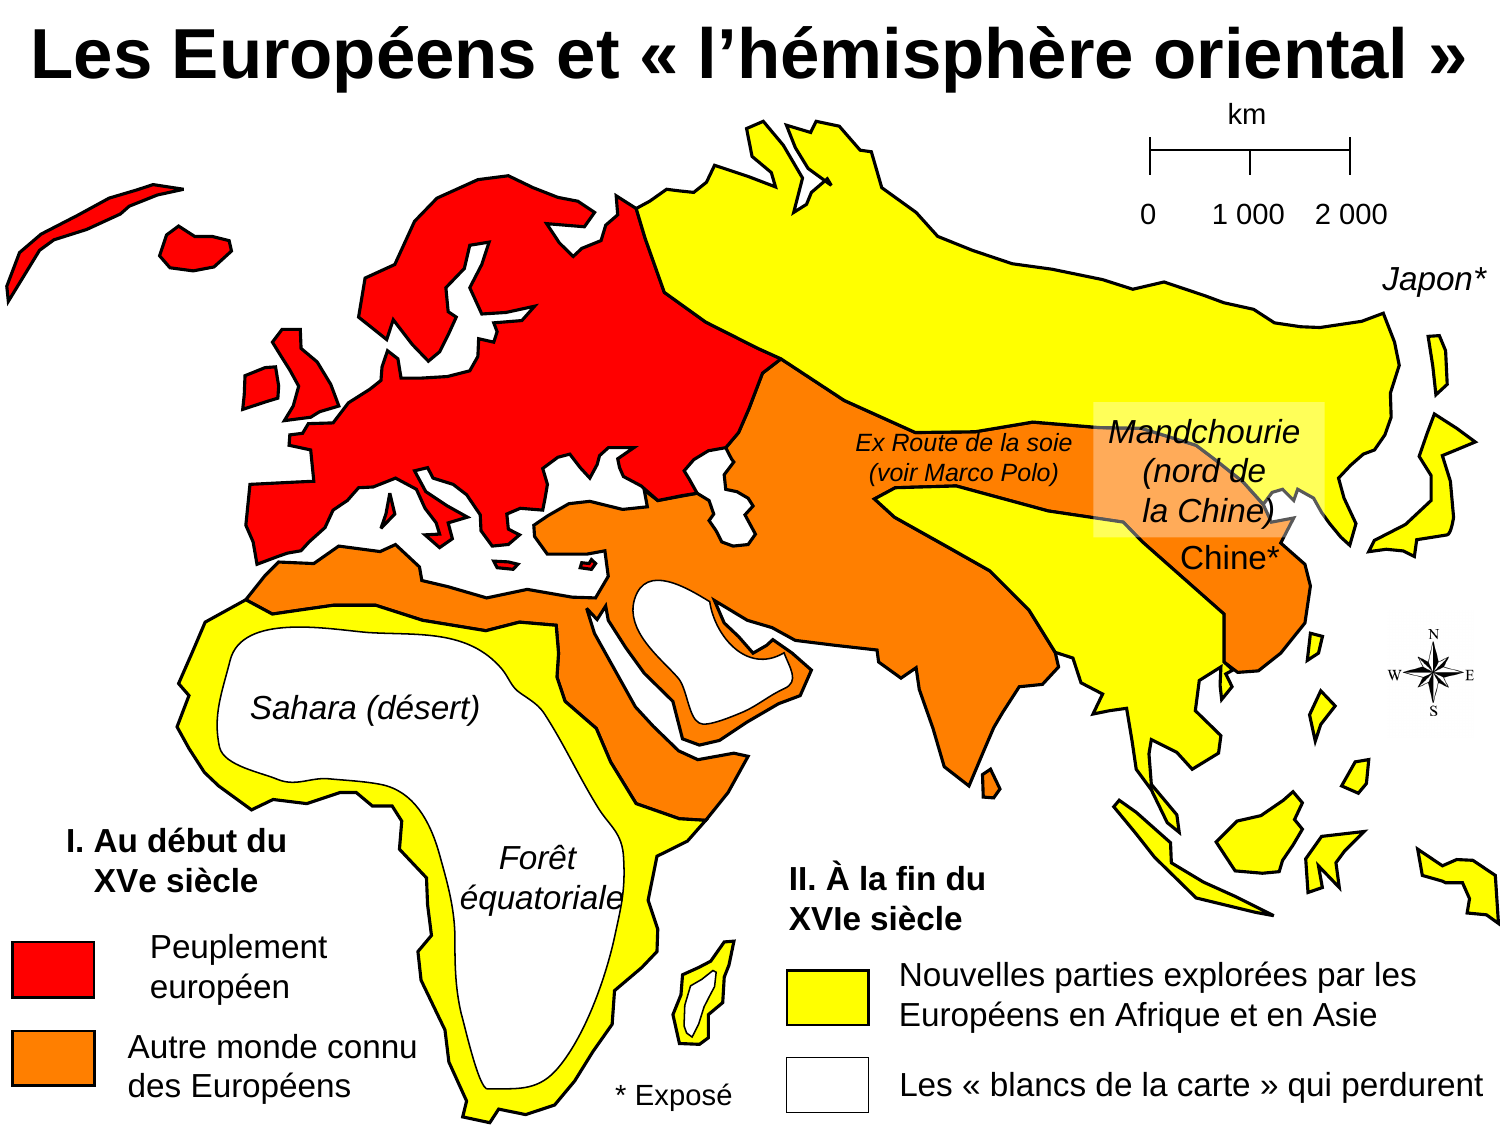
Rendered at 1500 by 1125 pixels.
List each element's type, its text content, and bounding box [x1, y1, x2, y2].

text_box Peuplement européen [135, 917, 352, 1013]
text_box Nouvelles parties explorées par les Européens en Afrique et en Asie [884, 945, 1442, 1041]
text_box [272, 329, 339, 421]
text_box II. À la fin du XVIe siècle [774, 849, 1011, 946]
text_box [580, 559, 596, 570]
text_box [1307, 633, 1323, 661]
text_box [1428, 335, 1448, 395]
text_box [1113, 800, 1274, 916]
text_box [12, 941, 94, 998]
text_box 0 [1125, 187, 1172, 238]
text_box Les « blancs de la carte » qui perdurent [884, 1055, 1500, 1111]
text_box Sahara (désert) [235, 678, 496, 735]
text_box [177, 121, 1400, 1123]
text_box [1417, 849, 1499, 924]
text_box 1 000 [1197, 187, 1299, 238]
text_box Chine* [1162, 528, 1296, 585]
title Les Européens et « l’hémisphère oriental » [12, 0, 1488, 101]
text_box [982, 769, 1000, 798]
text_box [242, 366, 279, 410]
text_box Japon* [1367, 249, 1500, 306]
text_box [159, 226, 232, 271]
text_box [1305, 831, 1365, 893]
text_box * Exposé [612, 1074, 748, 1120]
text_box [1368, 413, 1476, 557]
text_box [1341, 759, 1369, 794]
text_box [380, 493, 395, 529]
text_box I. Au début du XVe siècle [51, 811, 312, 907]
text_box [12, 1030, 95, 1086]
text_box [672, 941, 734, 1045]
text_box [493, 561, 518, 570]
text_box Forêt équatoriale [444, 828, 640, 925]
text_box [1309, 690, 1336, 742]
text_box [1216, 791, 1303, 874]
text_box [786, 970, 869, 1026]
text_box [6, 184, 184, 302]
text_box Ex Route de la soie (voir Marco Polo) [840, 424, 1089, 495]
text_box [786, 1057, 869, 1113]
text_box km [1212, 101, 1282, 138]
text_box Mandchourie (nord de la Chine) [1093, 402, 1325, 538]
picture [1387, 610, 1474, 738]
text_box Autre monde connu des Européens [113, 1017, 443, 1113]
text_box 2 000 [1299, 187, 1403, 238]
